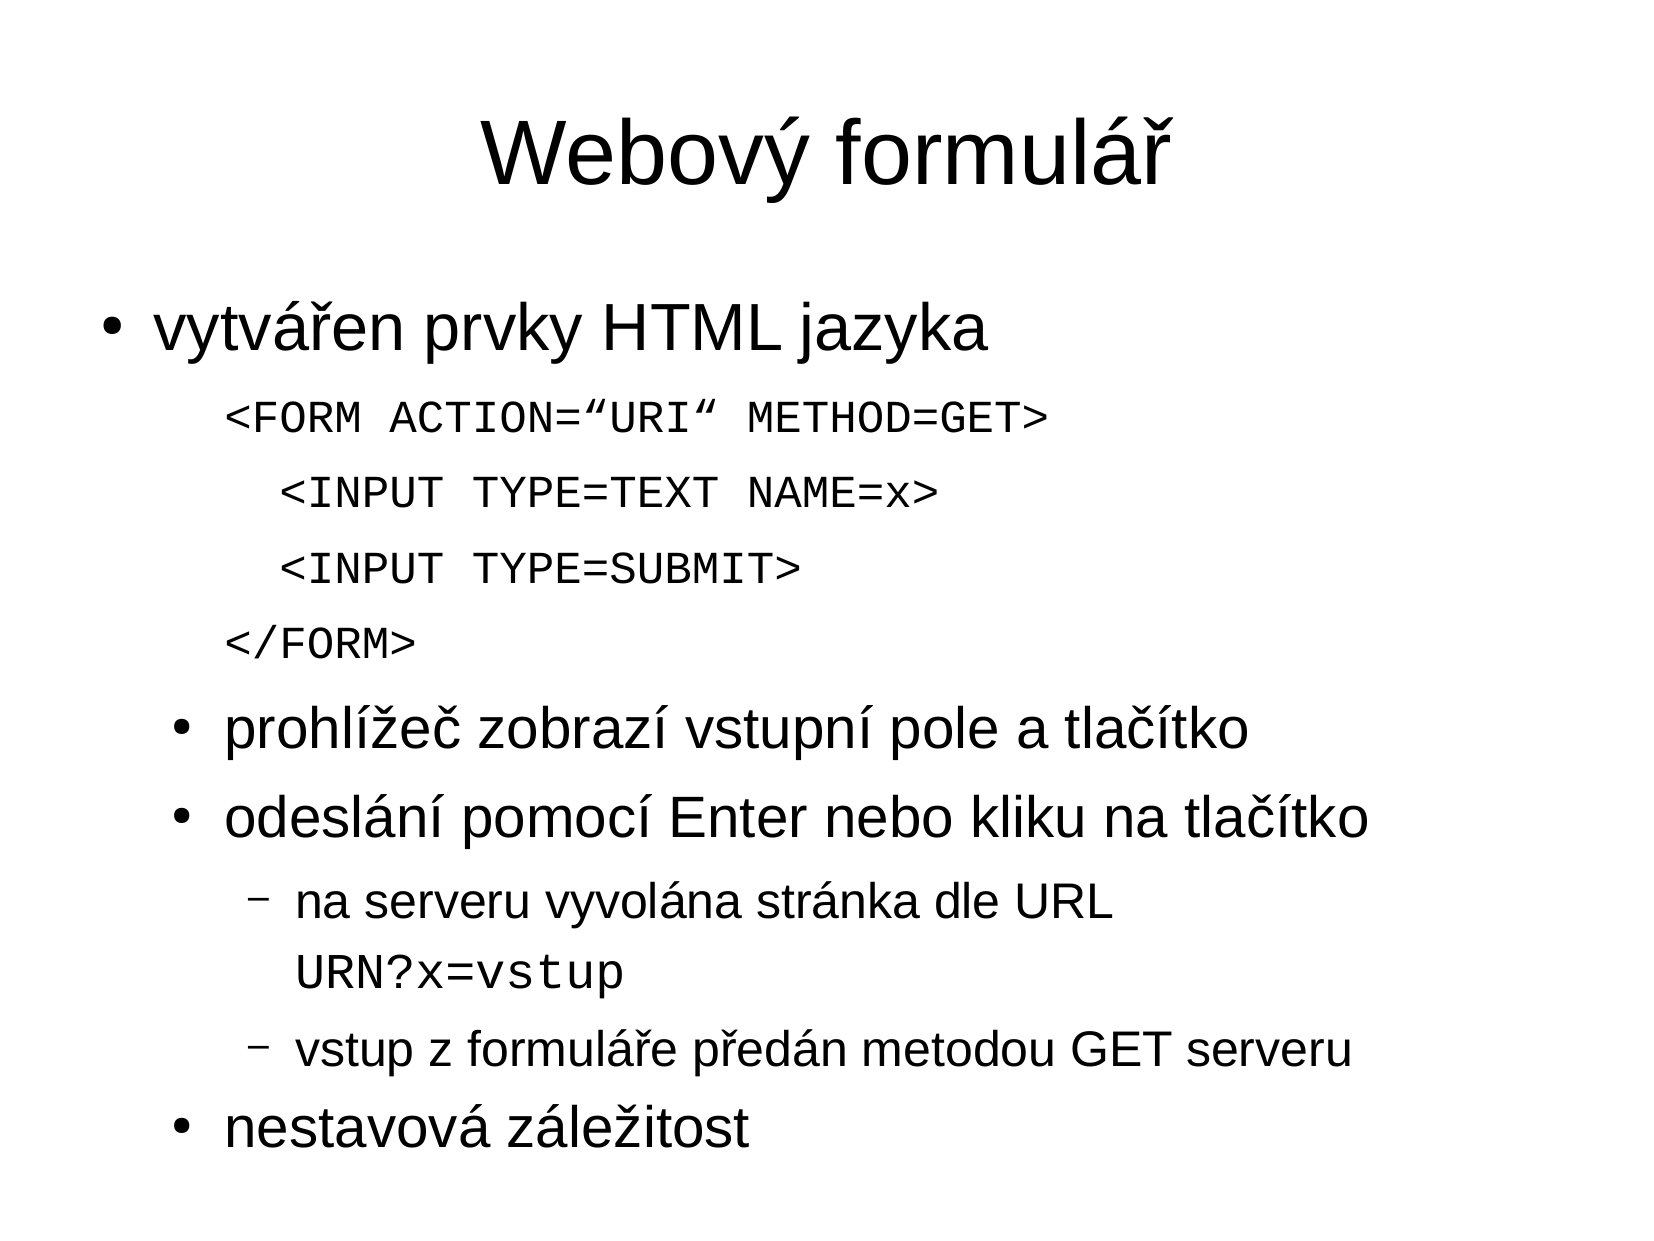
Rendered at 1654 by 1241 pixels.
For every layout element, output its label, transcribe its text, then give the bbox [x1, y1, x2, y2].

list vytvářen prvky HTML jazyka <FORM ACTION=“URI“ METHOD=GET> <INPUT TYPE=TEXT NAME=x> <INPUT TYPE=SUBMIT> </FORM> prohlížeč zobrazí vstupní pole a tlačítko odeslání pomocí Enter nebo kliku na tlačítko na serveru vyvolána stránka dle URL URN?x=vstup vstup z formuláře předán metodou GET serveru nestavová záležitost [82, 290, 1571, 1160]
title Webový formulář [82, 56, 1571, 250]
